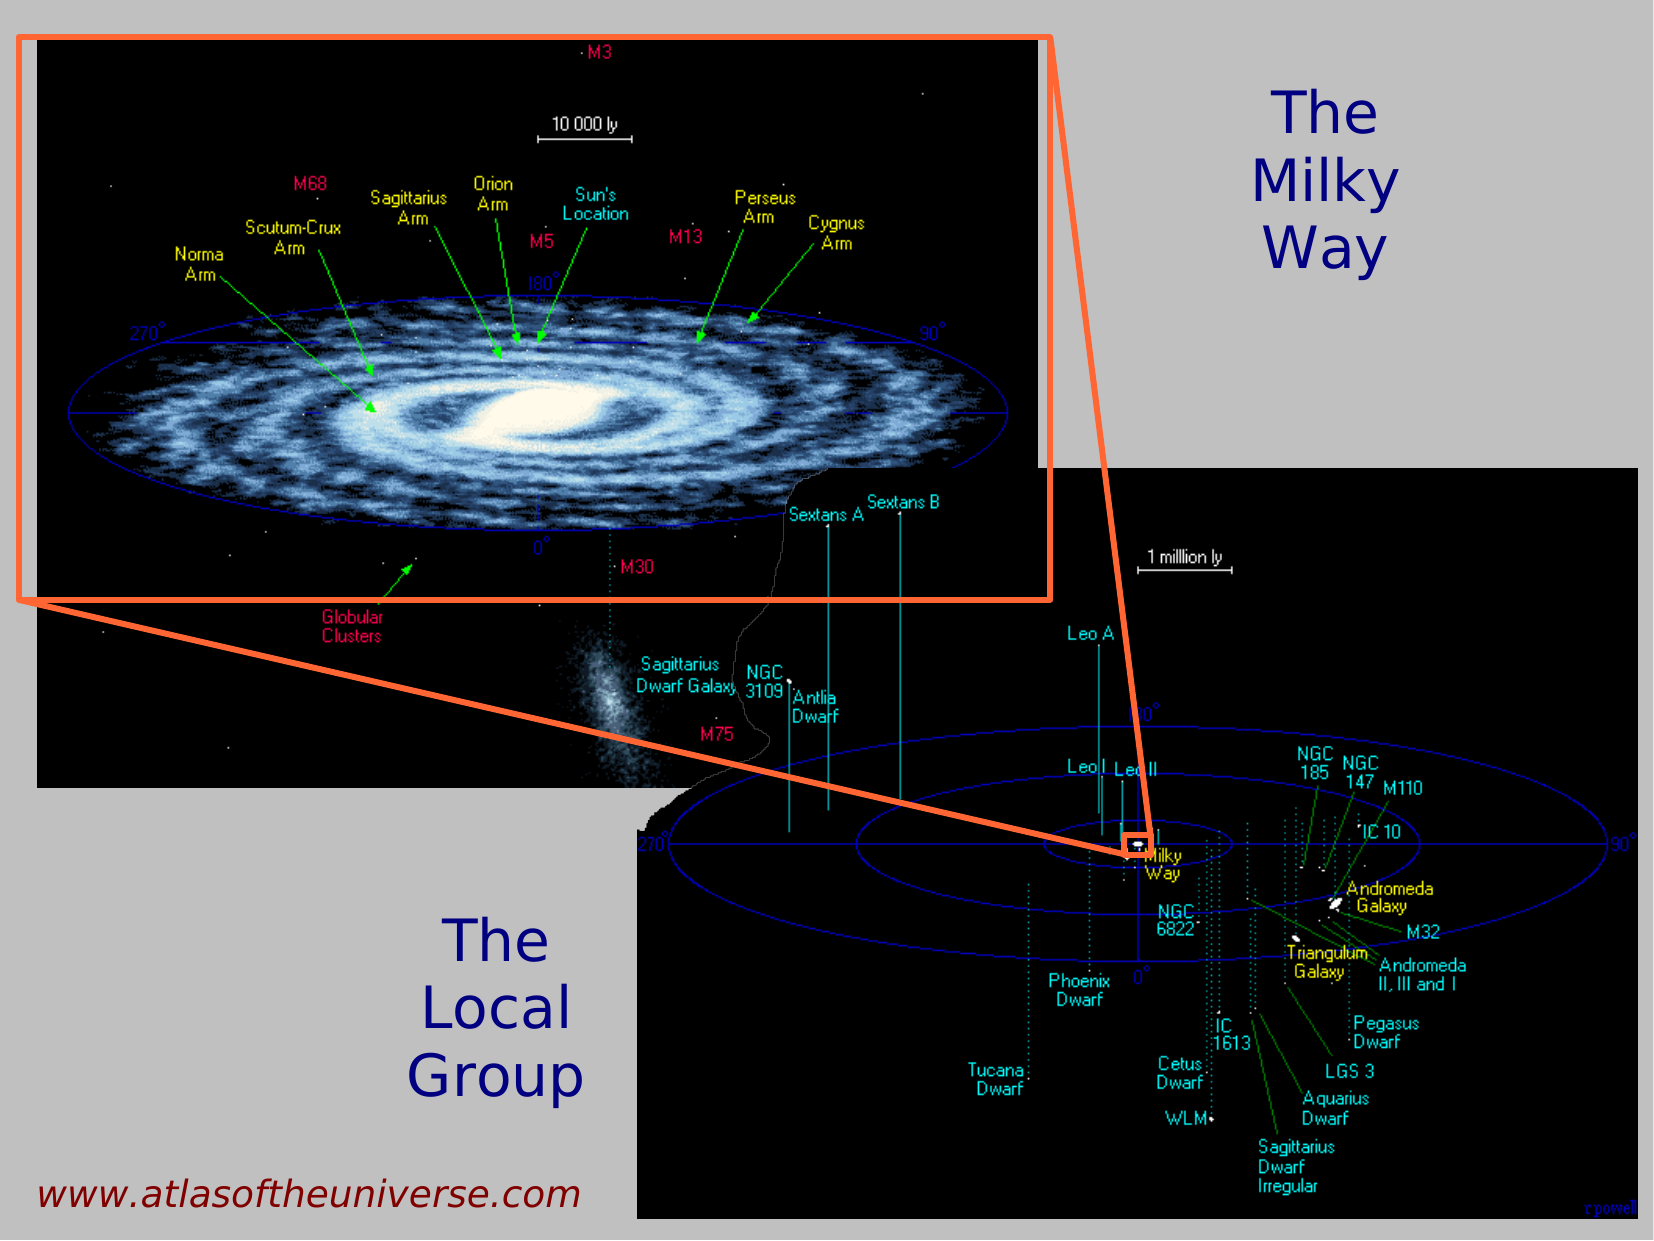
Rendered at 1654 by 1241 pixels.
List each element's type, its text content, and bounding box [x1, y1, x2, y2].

picture [37, 468, 1638, 1219]
text_box www.atlasoftheuniverse.com [18, 1162, 589, 1227]
picture [37, 40, 1047, 597]
picture [1127, 838, 1148, 852]
text_box The Milky Way [1235, 72, 1428, 312]
text_box The Local Group [392, 899, 608, 1139]
picture [51, 468, 1146, 850]
